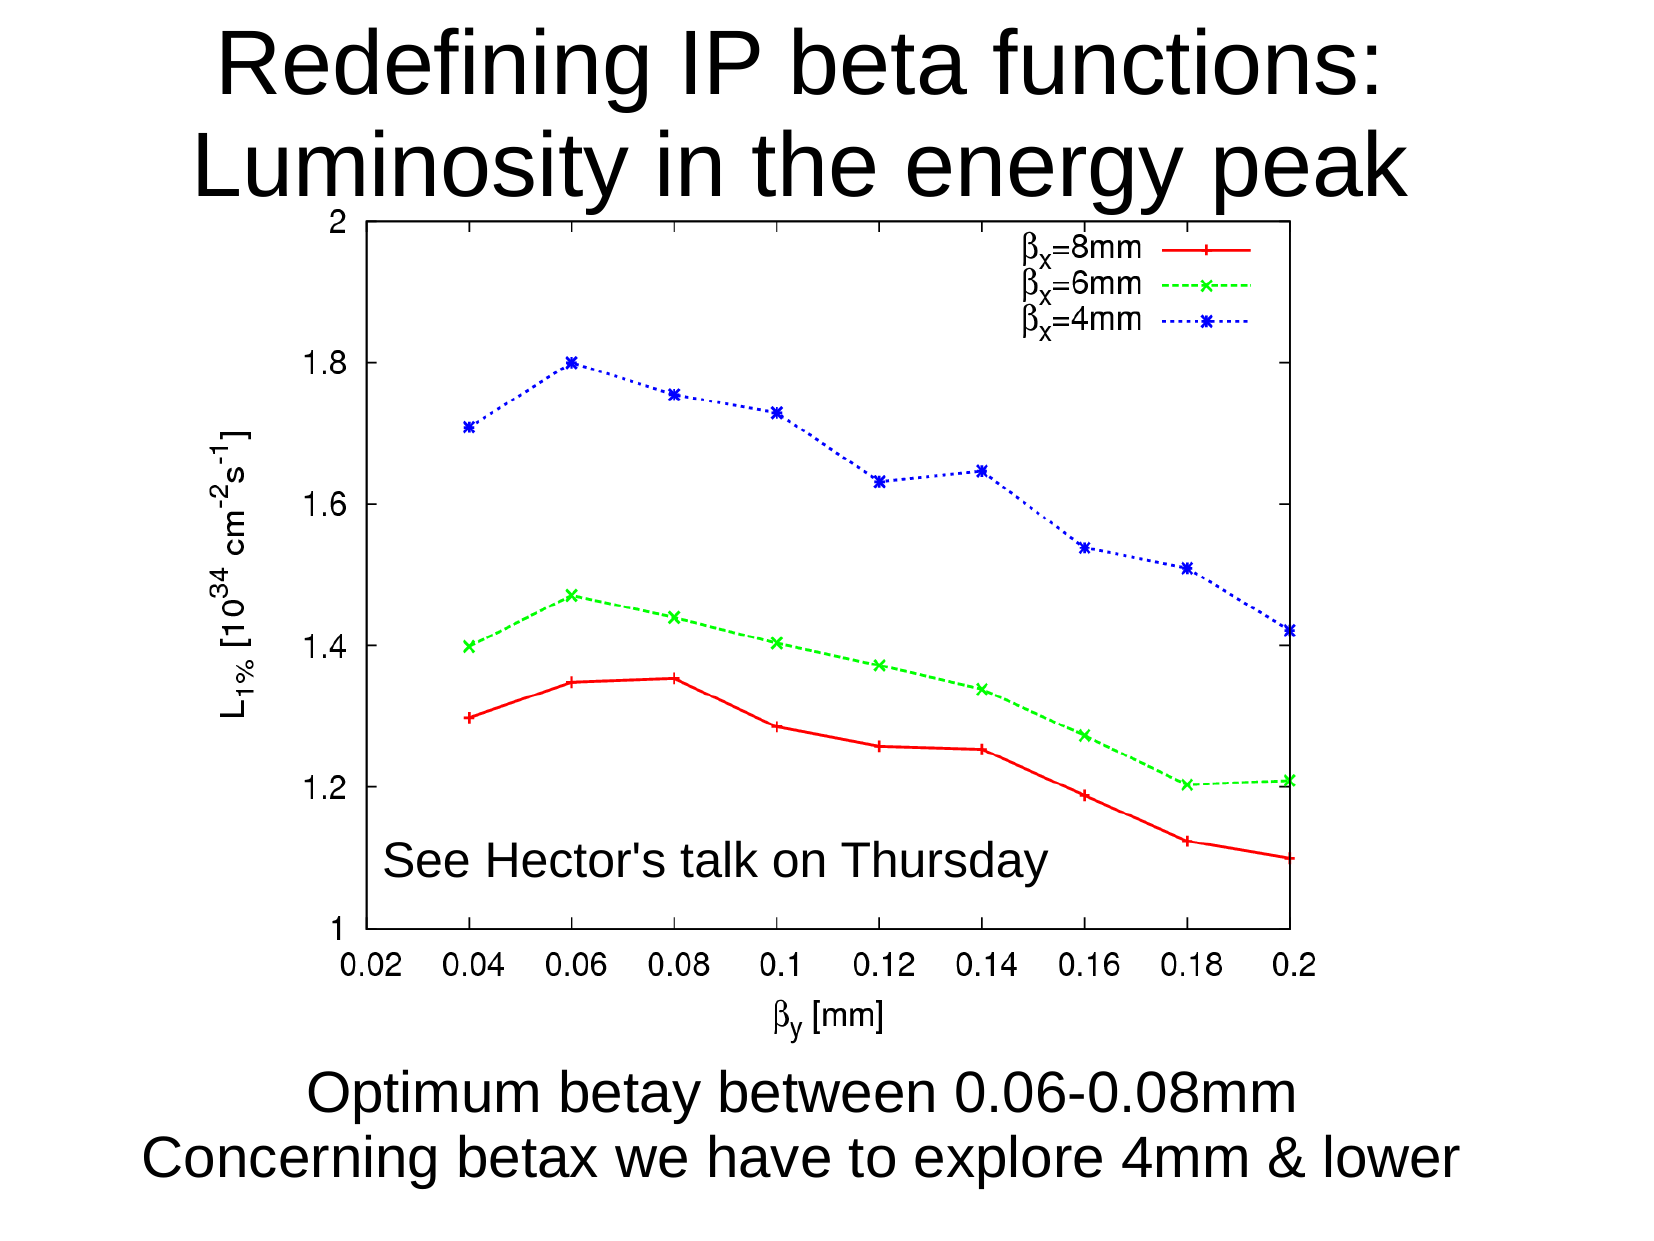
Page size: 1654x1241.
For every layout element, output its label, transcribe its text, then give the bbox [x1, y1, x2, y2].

text_box See Hector's talk on Thursday [367, 825, 1066, 916]
title Redefining IP beta functions: Luminosity in the energy peak [56, 11, 1546, 217]
picture [195, 217, 1321, 1035]
subtitle Optimum betay between 0.06-0.08mm Concerning betax we have to explore 4mm & lower [75, 1035, 1531, 1216]
